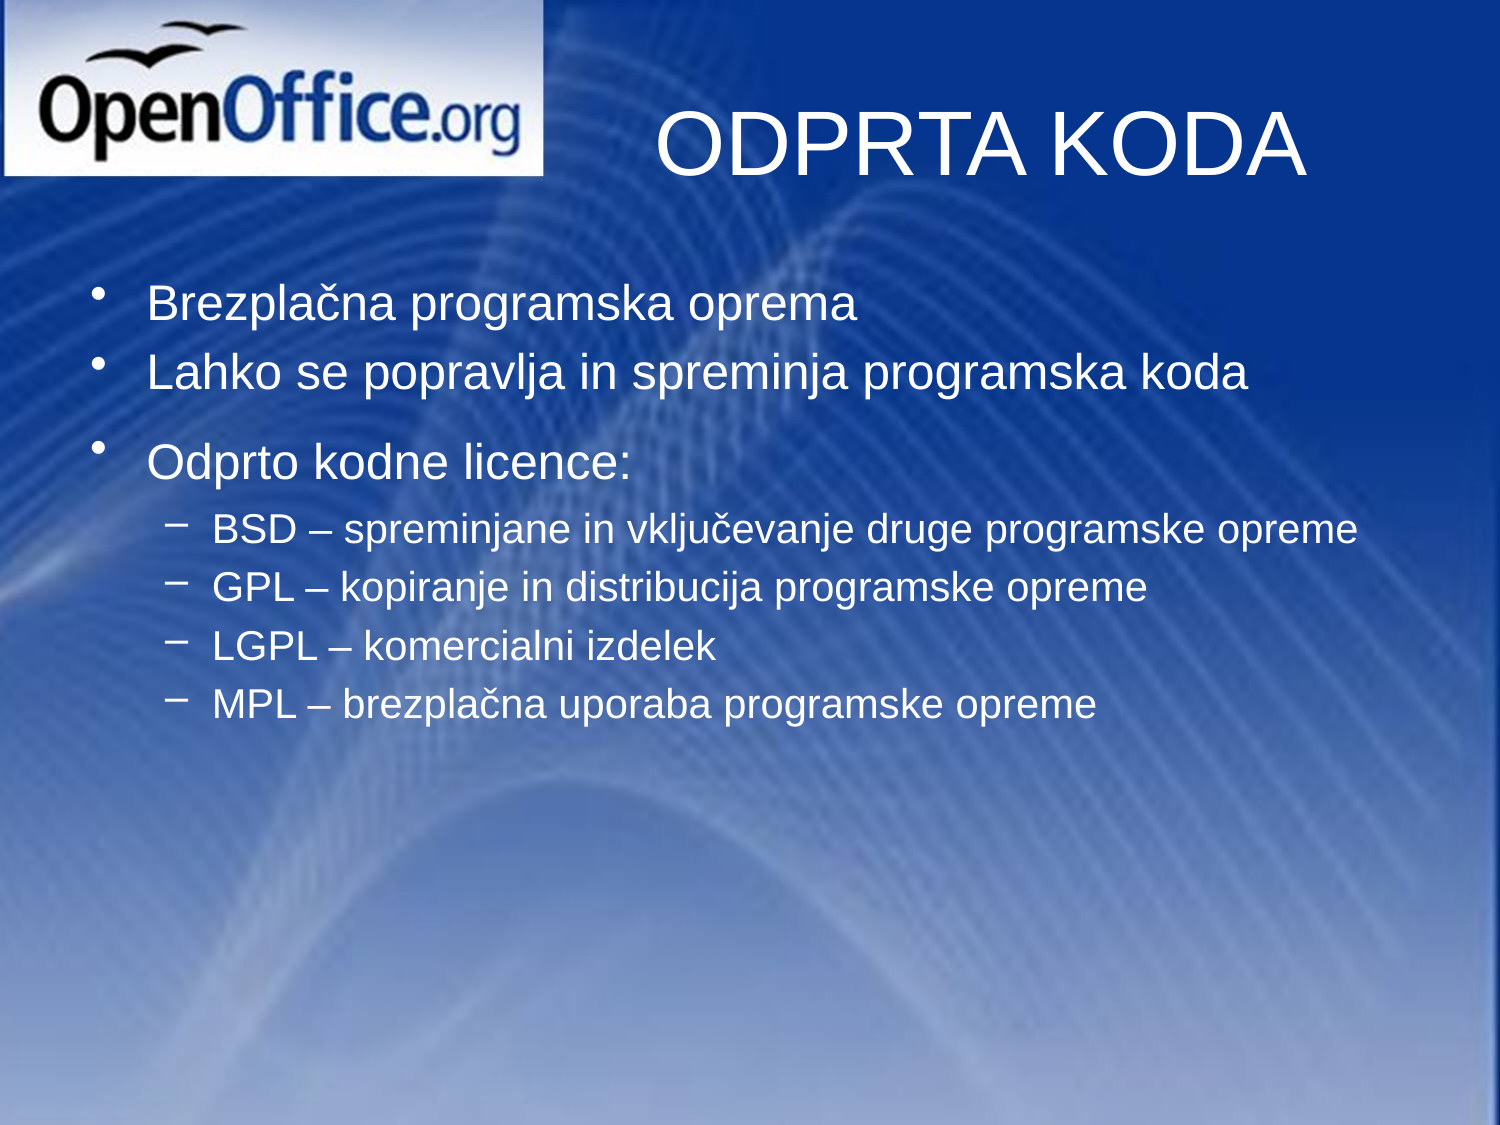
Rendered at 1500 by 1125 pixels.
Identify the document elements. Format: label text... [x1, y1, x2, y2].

picture [0, 0, 1500, 1125]
title ODPRTA KODA [537, 45, 1425, 233]
list Brezplačna programska oprema Lahko se popravlja in spreminja programska koda Odprto kodne licence: BSD – spreminjane in vključevanje druge programske opreme GPL – kopiranje in distribucija programske opreme LGPL – komercialni izdelek MPL – brezplačna uporaba programske opreme [75, 262, 1425, 1005]
